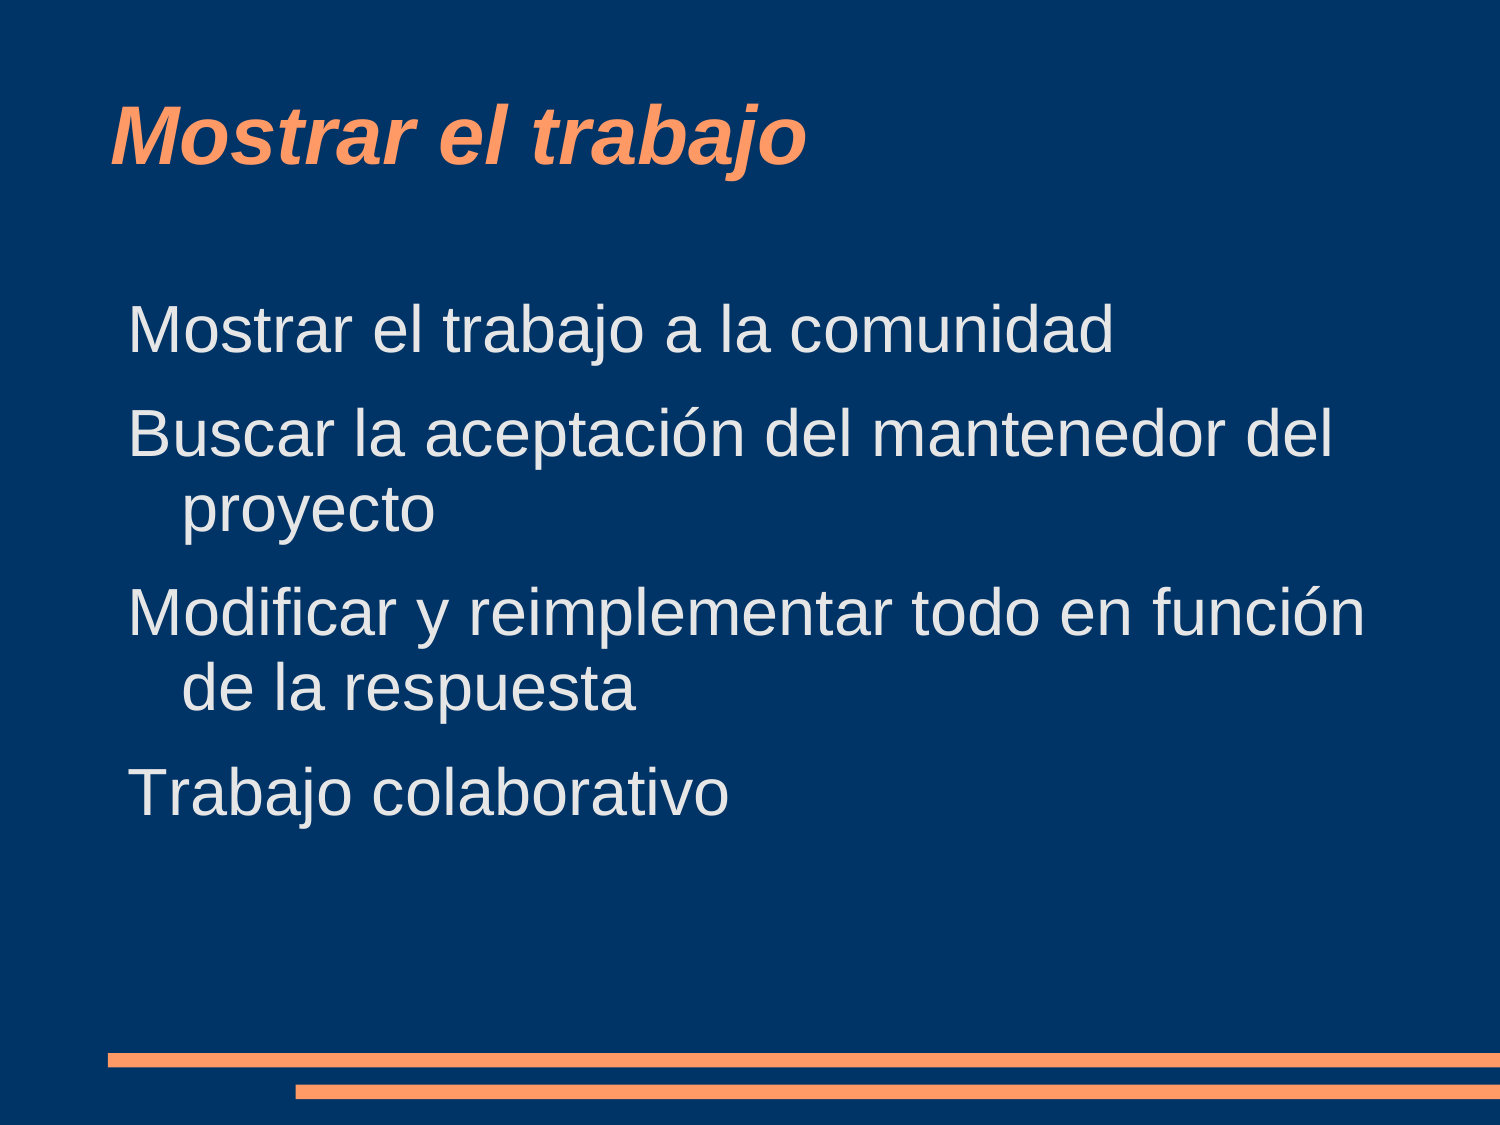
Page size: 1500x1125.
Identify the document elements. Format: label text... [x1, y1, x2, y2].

list Mostrar el trabajo a la comunidad Buscar la aceptación del mantenedor del proyecto Modificar y reimplementar todo en función de la respuesta Trabajo colaborativo [110, 292, 1416, 1027]
title Mostrar el trabajo [110, 41, 1392, 230]
